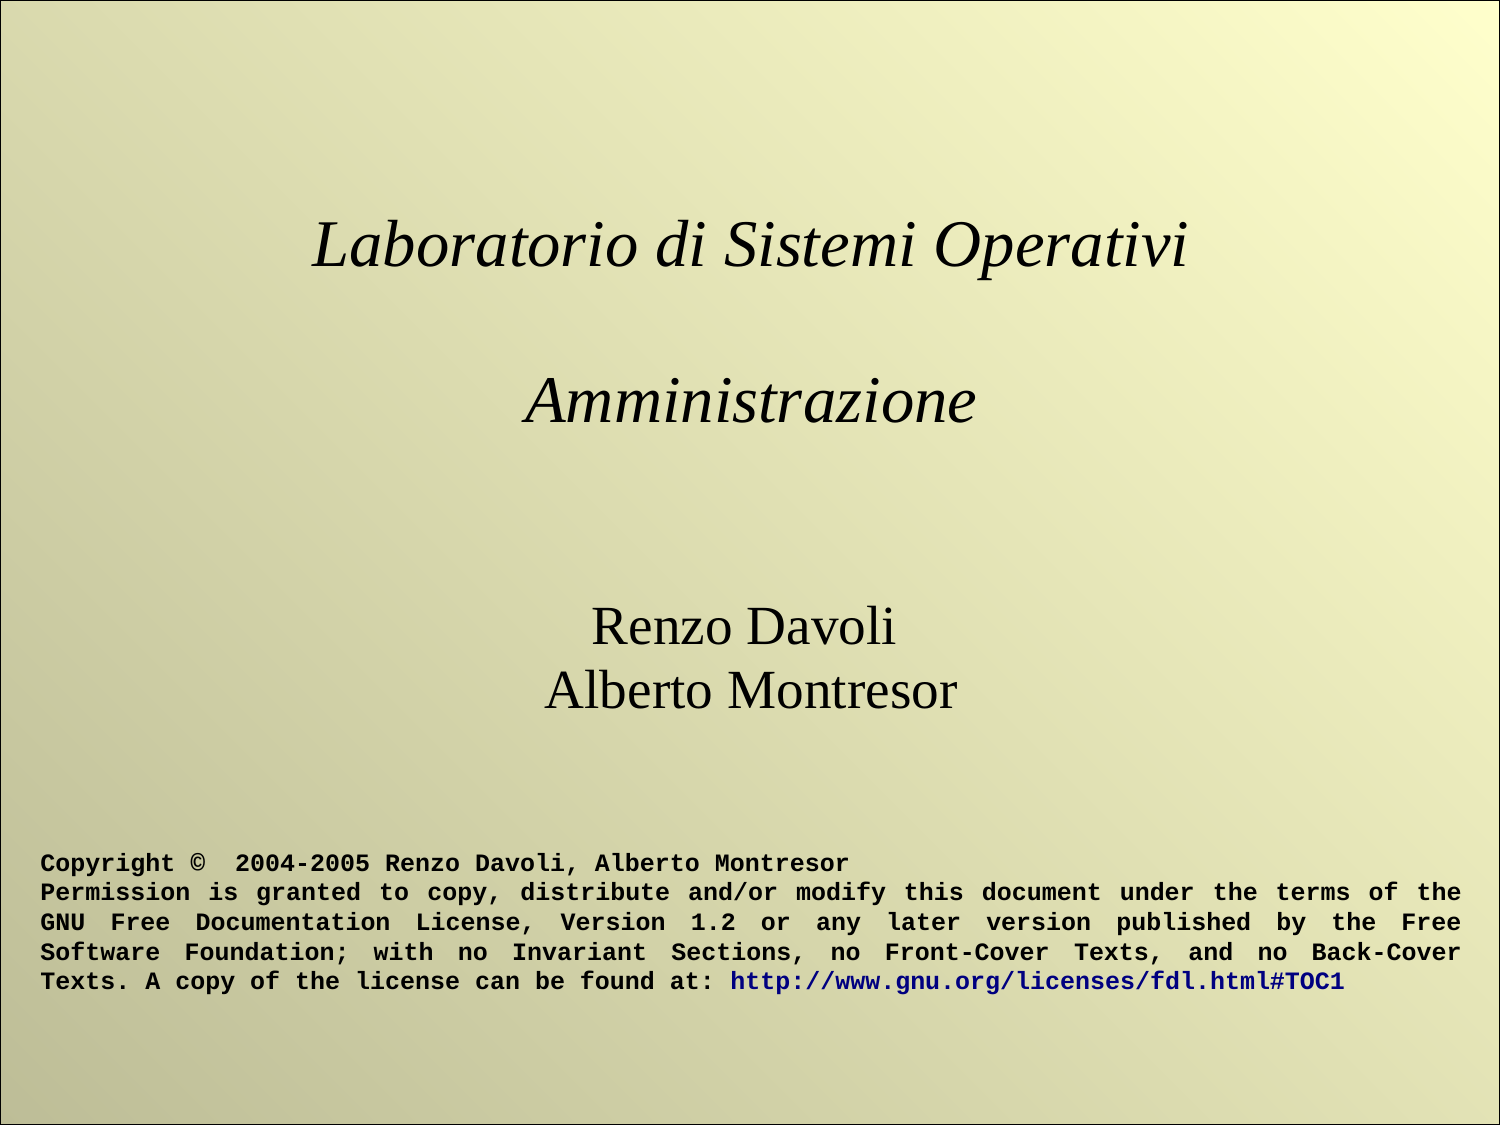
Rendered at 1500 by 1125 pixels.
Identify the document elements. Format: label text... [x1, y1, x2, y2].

text_box [0, 0, 1500, 1125]
text_box Laboratorio di Sistemi Operativi Amministrazione Renzo Davoli Alberto Montresor Copyright © 2004-2005 Renzo Davoli, Alberto Montresor Permission is granted to copy, distribute and/or modify this document under the terms of the GNU Free Documentation License, Version 1.2 or any later version published by the Free Software Foundation; with no Invariant Sections, no Front-Cover Texts, and no Back-Cover Texts. A copy of the license can be found at: http://www.gnu.org/licenses/fdl.html#TOC1 [40, 203, 1463, 1123]
